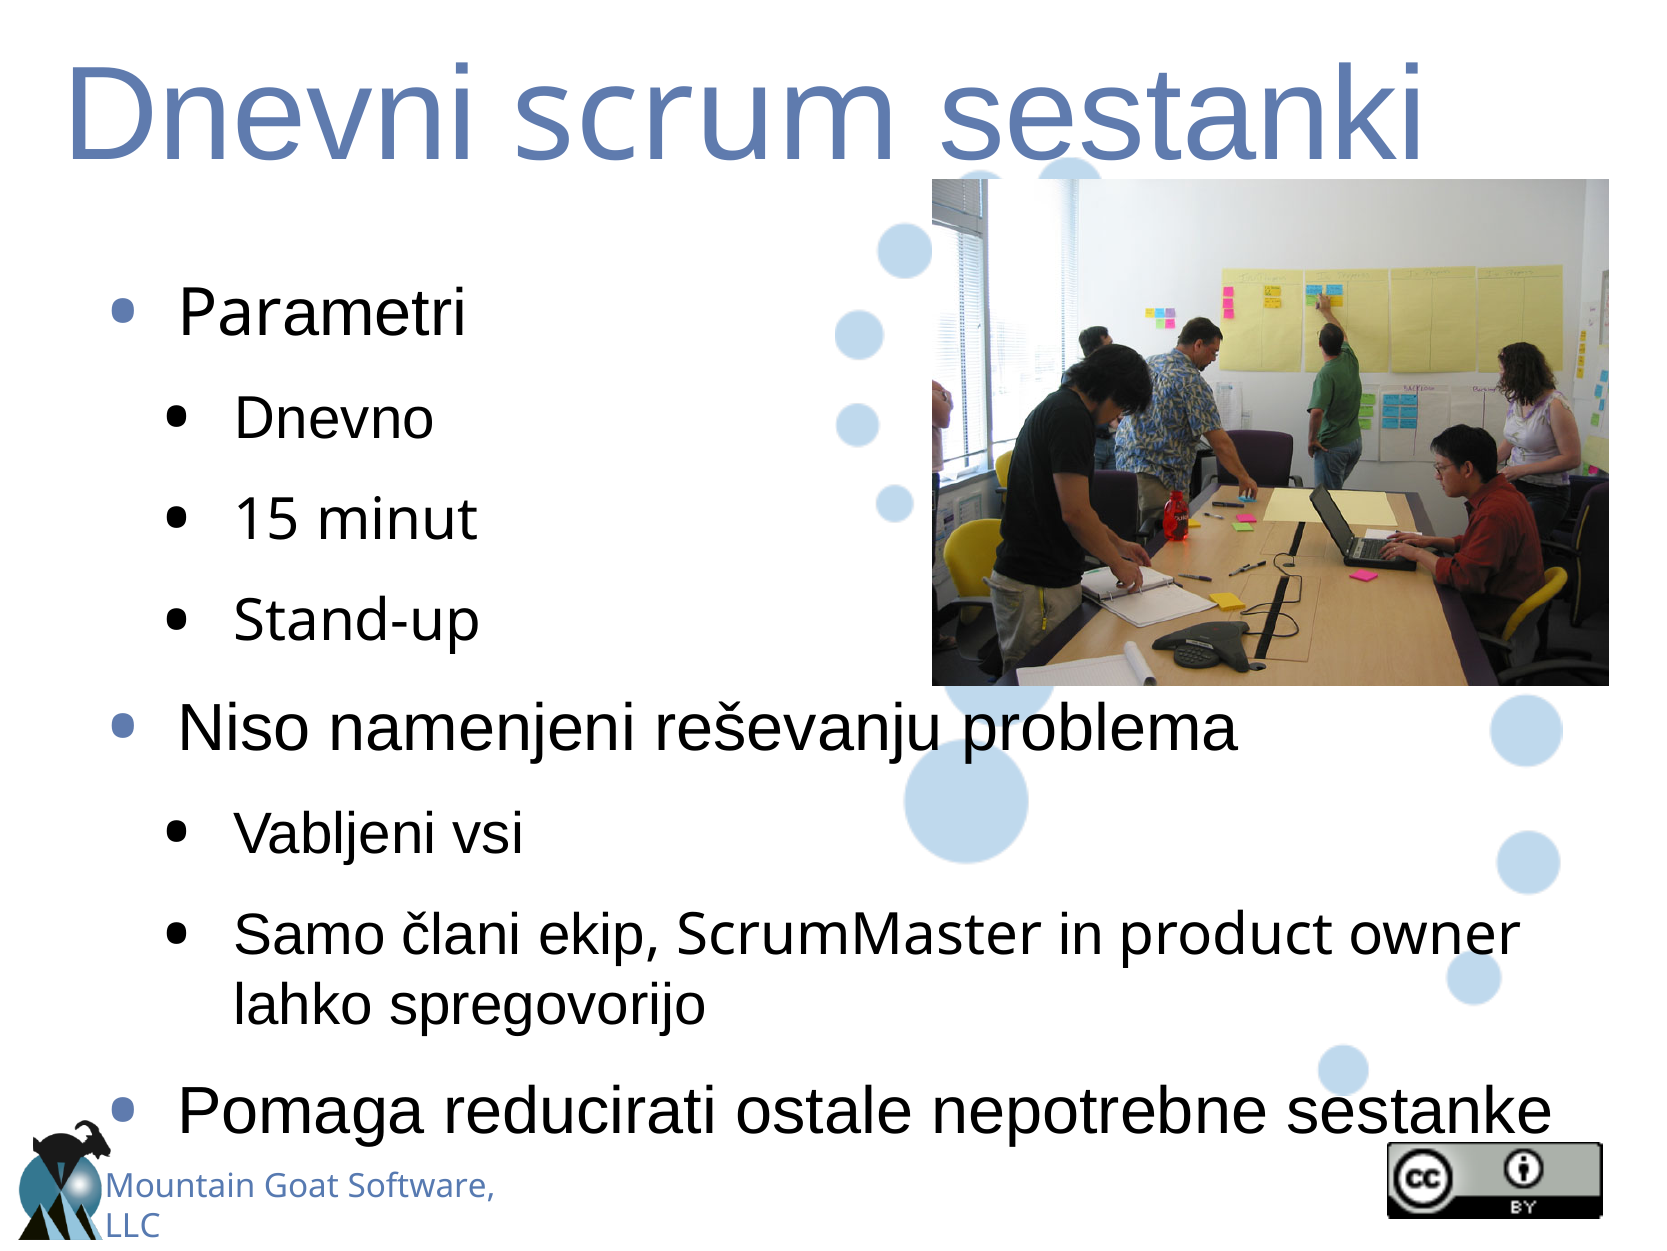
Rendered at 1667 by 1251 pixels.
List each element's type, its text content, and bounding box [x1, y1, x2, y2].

list Parametri Dnevno 15 minut Stand-up Niso namenjeni reševanju problema Vabljeni vsi Samo člani ekip, ScrumMaster in product owner lahko spregovorijo Pomaga reducirati ostale nepotrebne sestanke [56, 262, 1609, 1161]
picture [18, 1120, 111, 1240]
picture [1387, 1161, 1603, 1219]
title Dnevni scrum sestanki [56, 18, 1609, 194]
picture [835, 179, 1610, 687]
